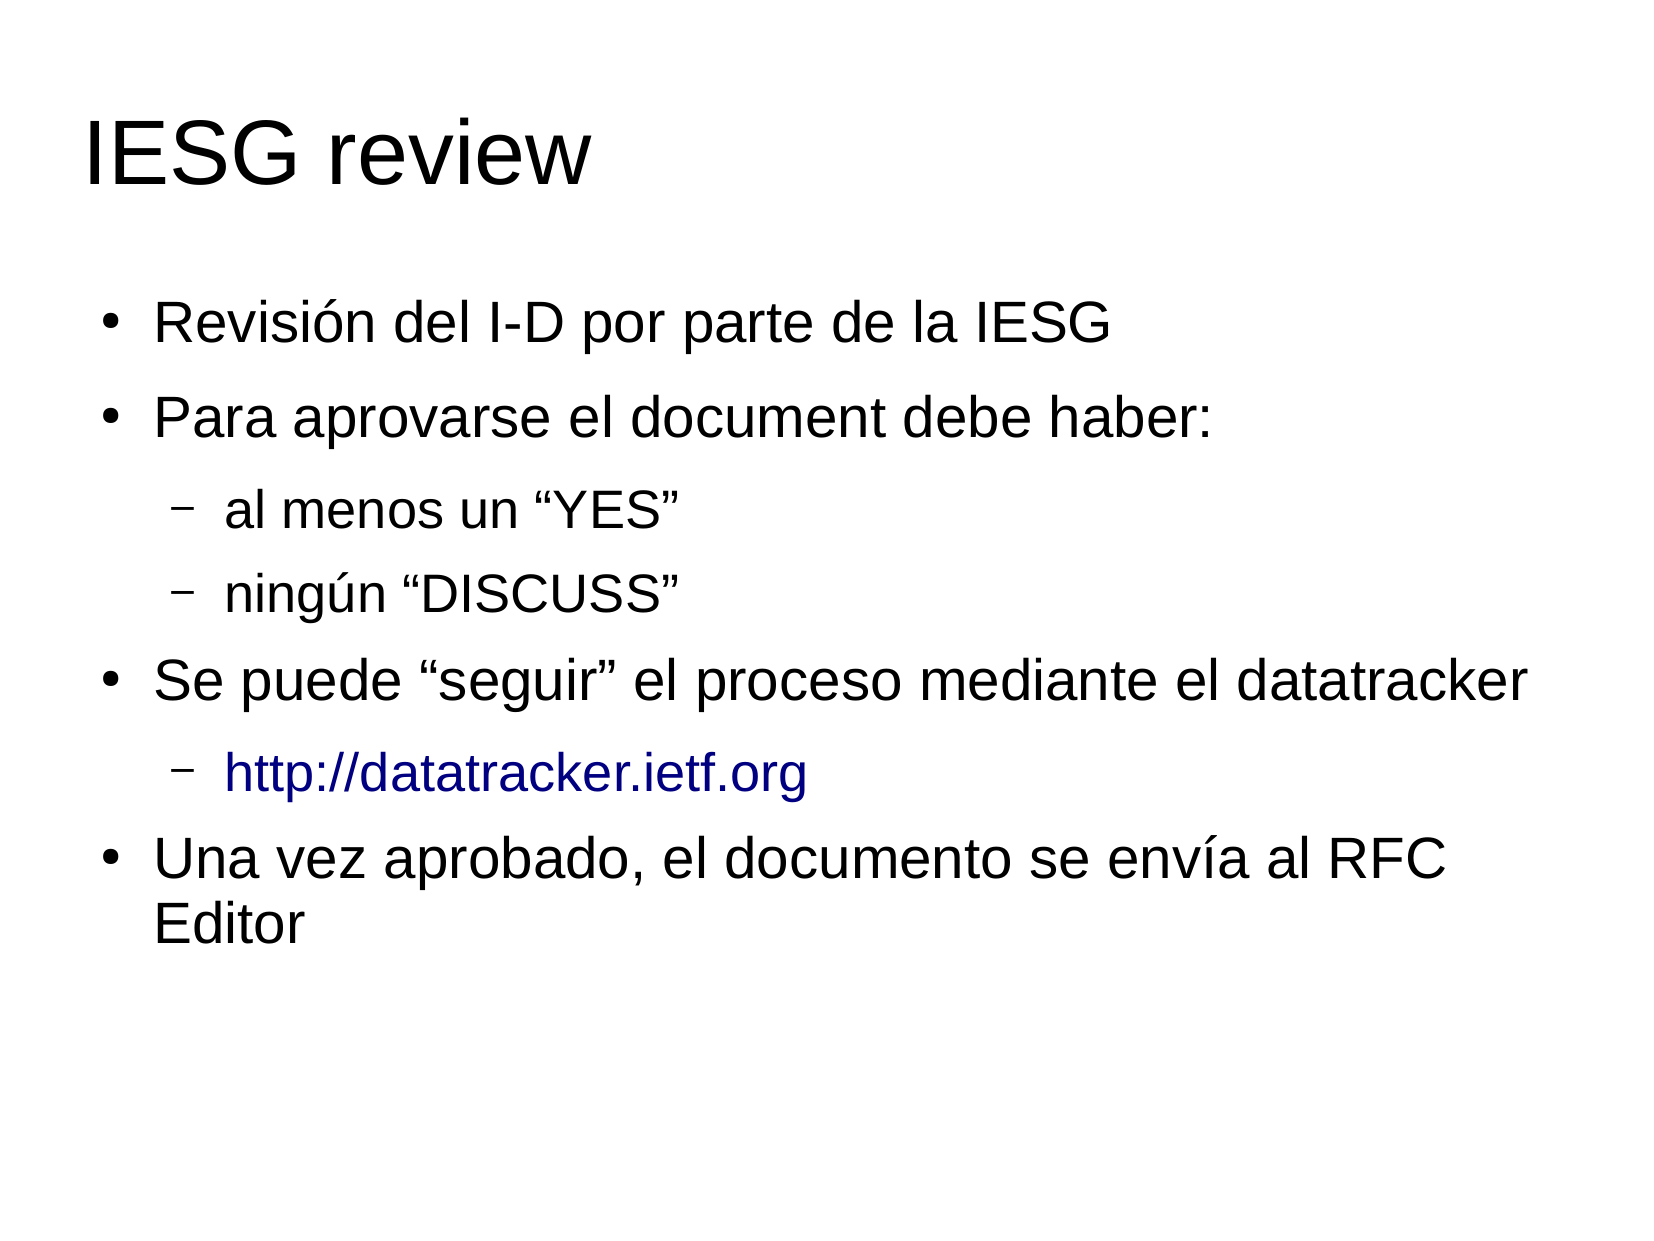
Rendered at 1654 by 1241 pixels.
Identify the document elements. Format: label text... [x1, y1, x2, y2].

list Revisión del I-D por parte de la IESG Para aprovarse el document debe haber: al menos un “YES” ningún “DISCUSS” Se puede “seguir” el proceso mediante el datatracker http://datatracker.ietf.org Una vez aprobado, el documento se envía al RFC Editor [82, 290, 1538, 1010]
title IESG review [82, 49, 1571, 257]
